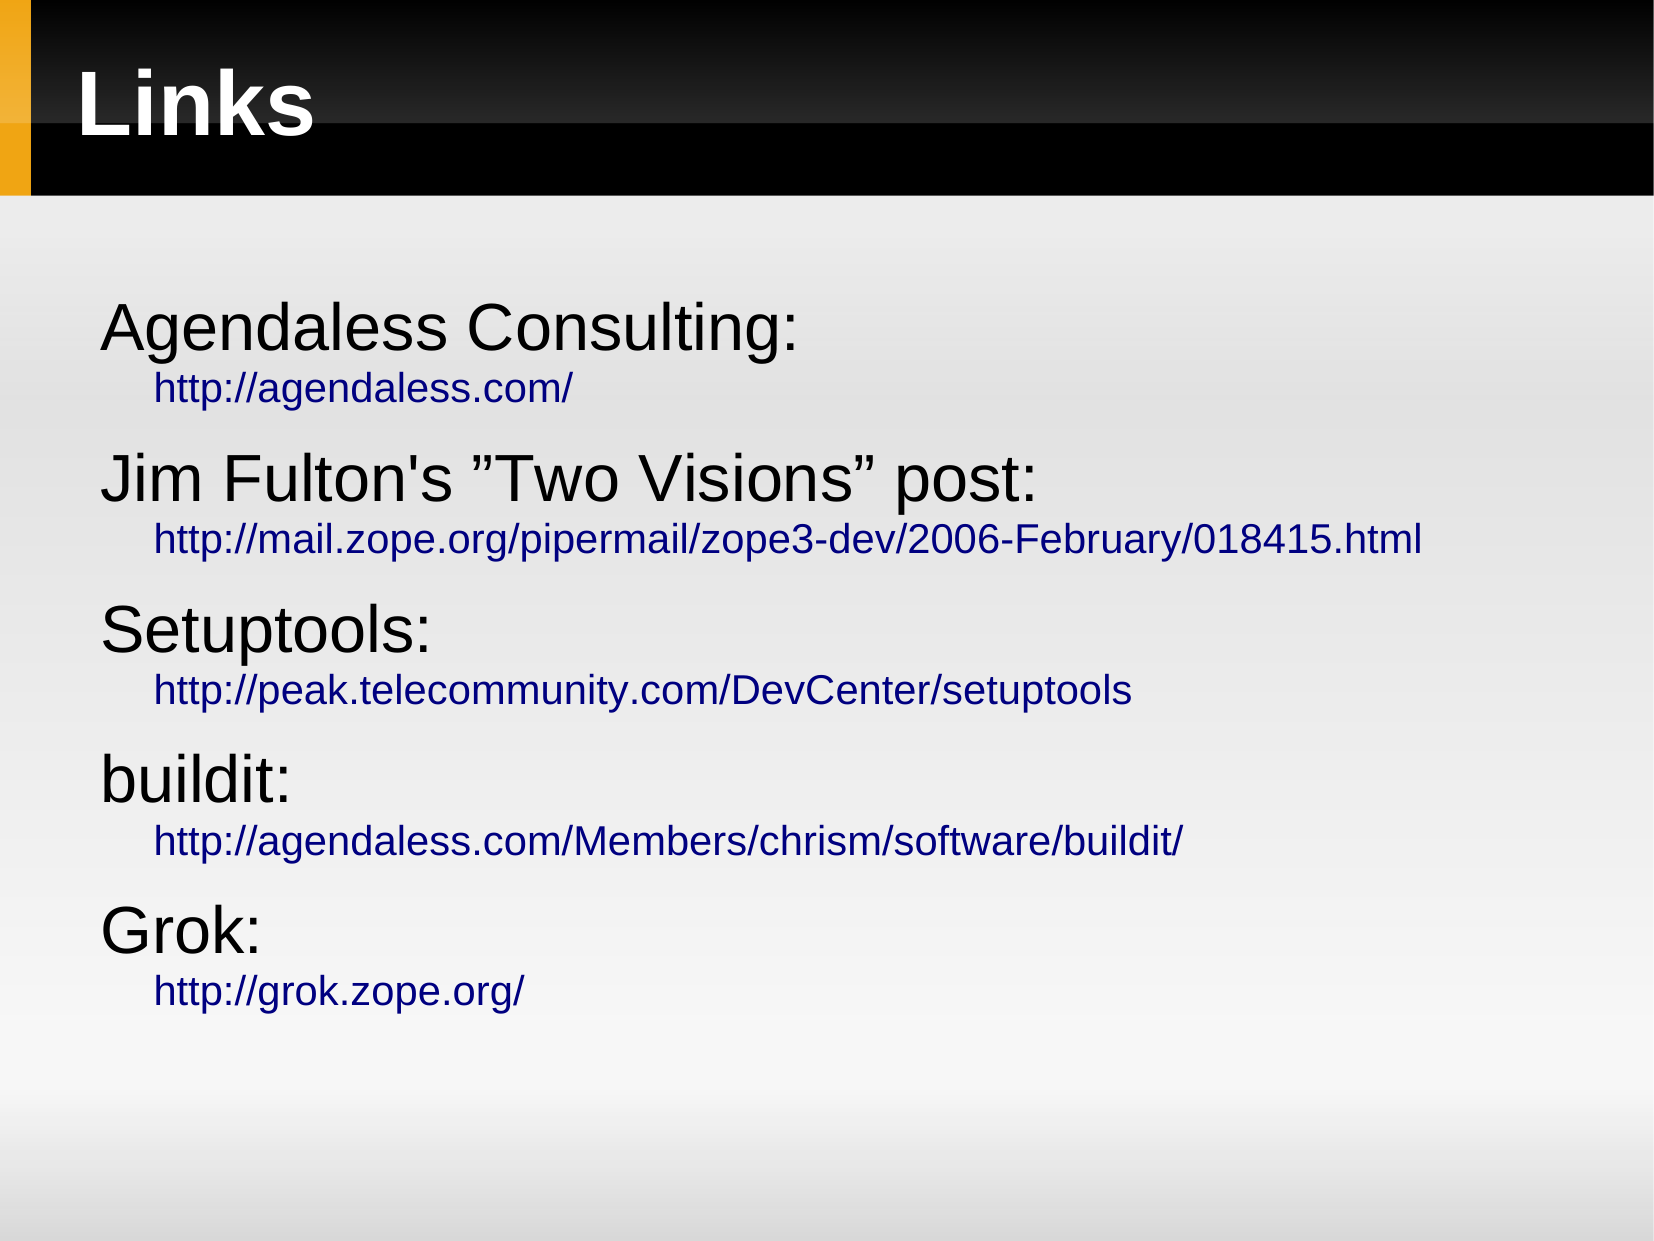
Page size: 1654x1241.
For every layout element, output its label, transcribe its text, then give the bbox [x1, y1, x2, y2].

title Links [76, 7, 1565, 200]
picture [0, 0, 1654, 1241]
list Agendaless Consulting: http://agendaless.com/ Jim Fulton's ”Two Visions” post: http://mail.zope.org/pipermail/zope3-dev/2006-February/018415.html Setuptools: http://peak.telecommunity.com/DevCenter/setuptools buildit: http://agendaless.com/Members/chrism/software/buildit/ Grok: http://grok.zope.org/ [82, 290, 1571, 1094]
